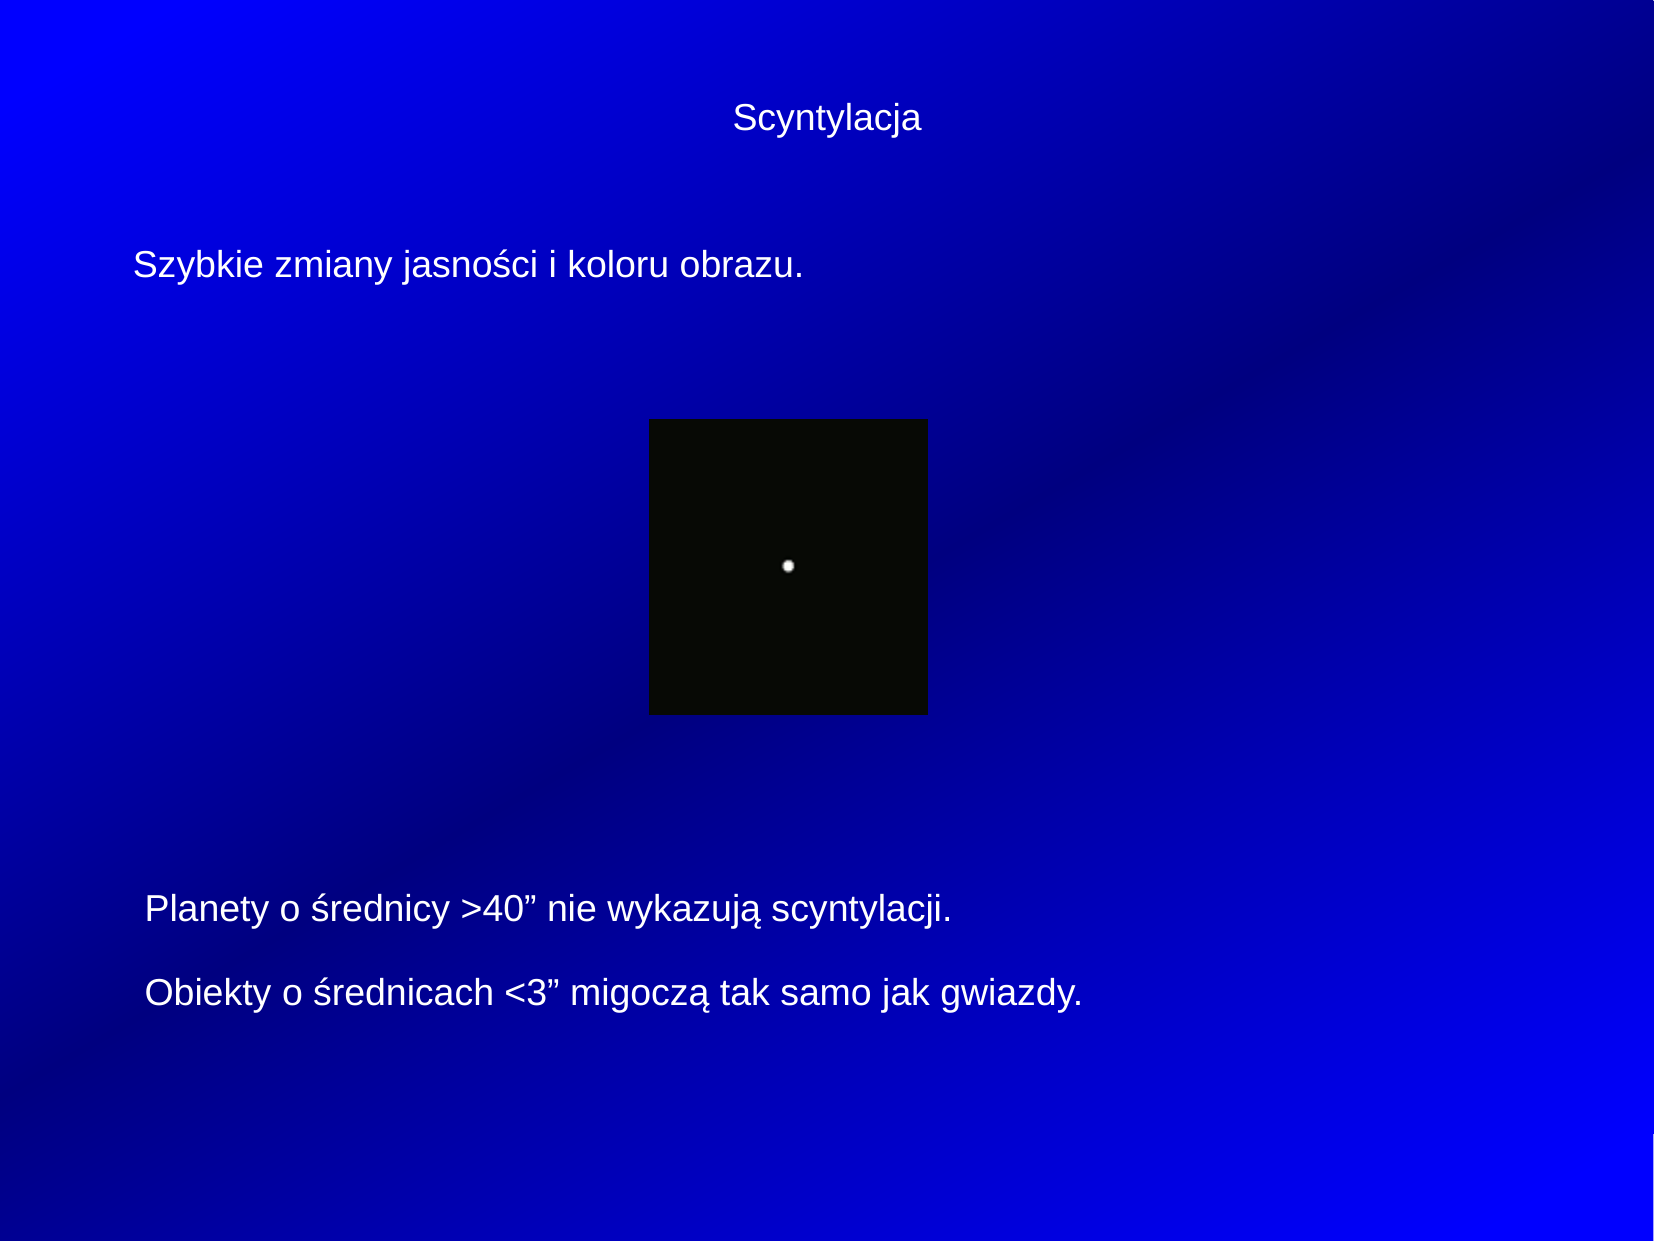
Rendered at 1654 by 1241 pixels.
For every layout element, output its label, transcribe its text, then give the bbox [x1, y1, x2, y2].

text_box Planety o średnicy >40” nie wykazują scyntylacji. Obiekty o średnicach <3” migoczą tak samo jak gwiazdy. [129, 879, 1099, 1021]
text_box Scyntylacja [717, 88, 937, 146]
picture [649, 419, 928, 715]
text_box Szybkie zmiany jasności i koloru obrazu. [118, 236, 820, 294]
